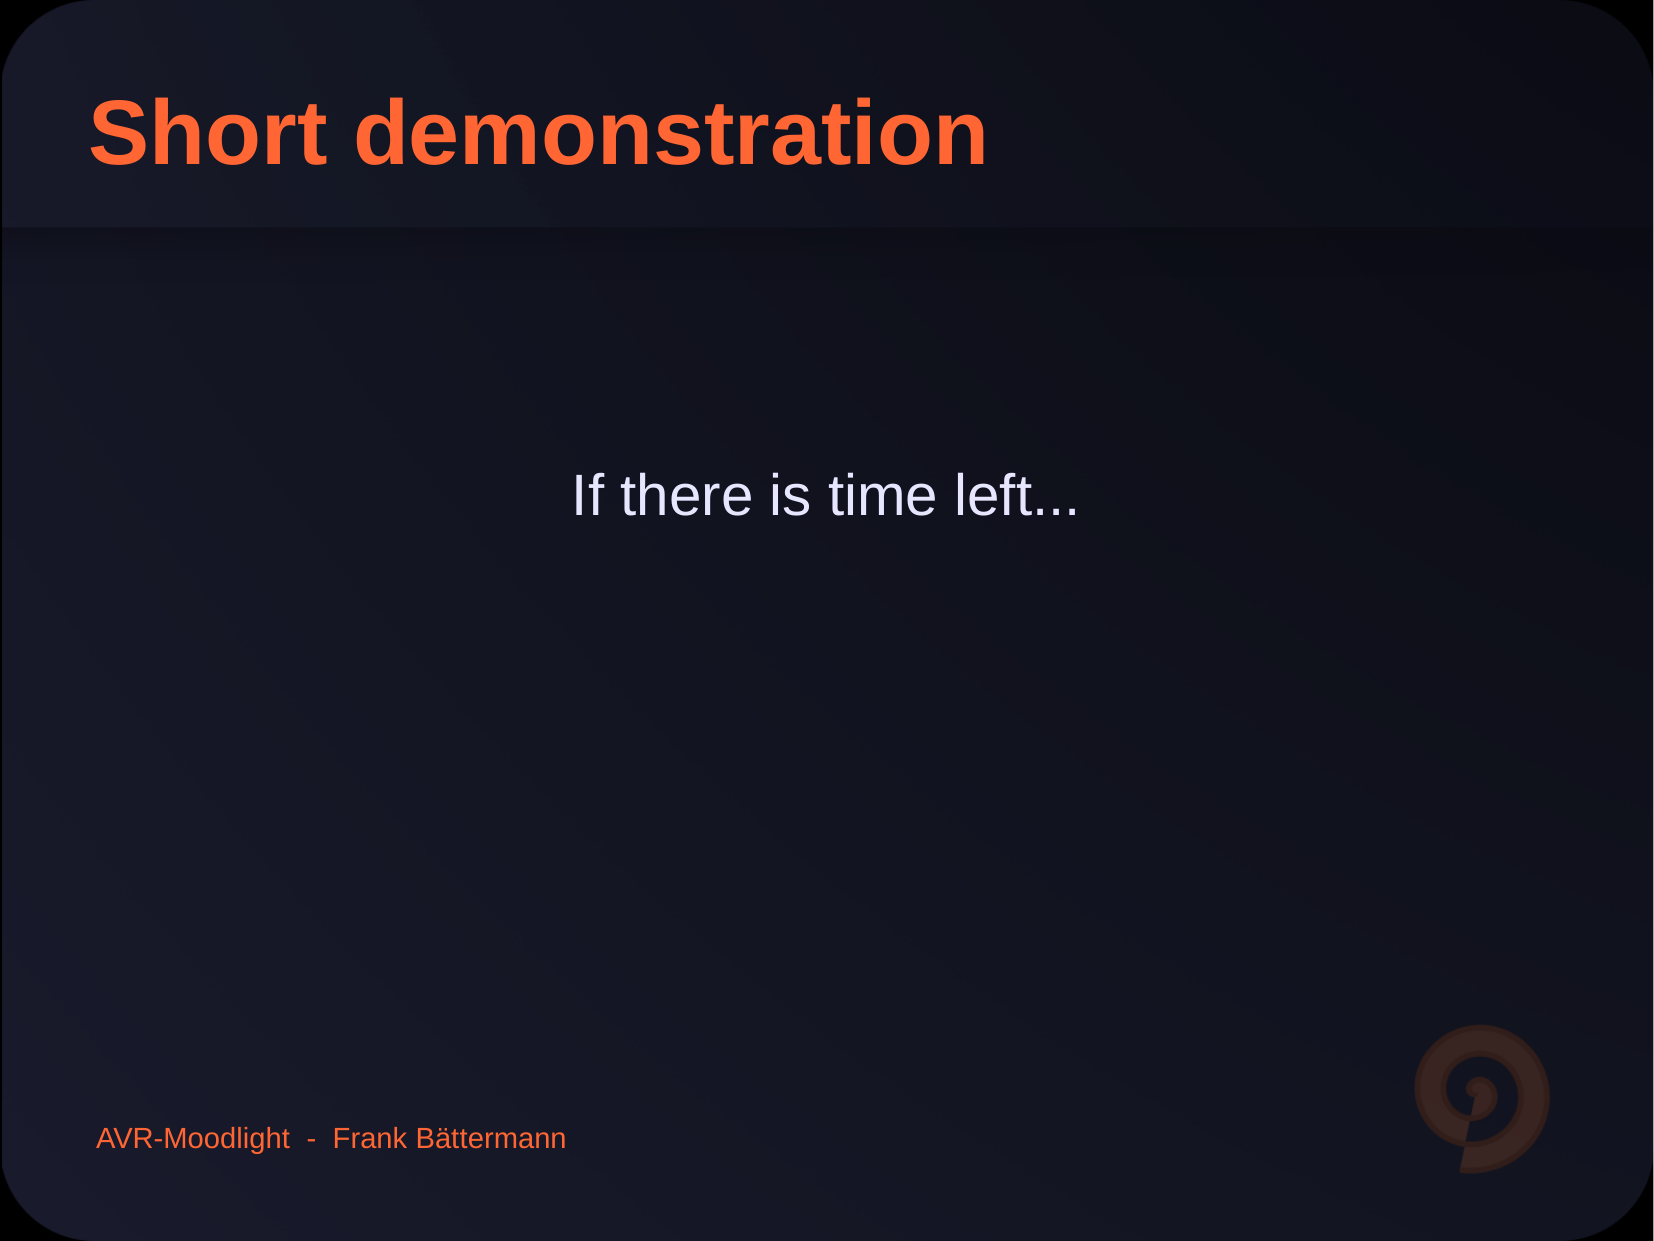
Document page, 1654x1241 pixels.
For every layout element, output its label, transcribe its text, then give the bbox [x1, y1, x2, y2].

list If there is time left... [88, 295, 1565, 1093]
picture [0, 0, 1654, 1241]
title Short demonstration [88, 59, 1565, 207]
